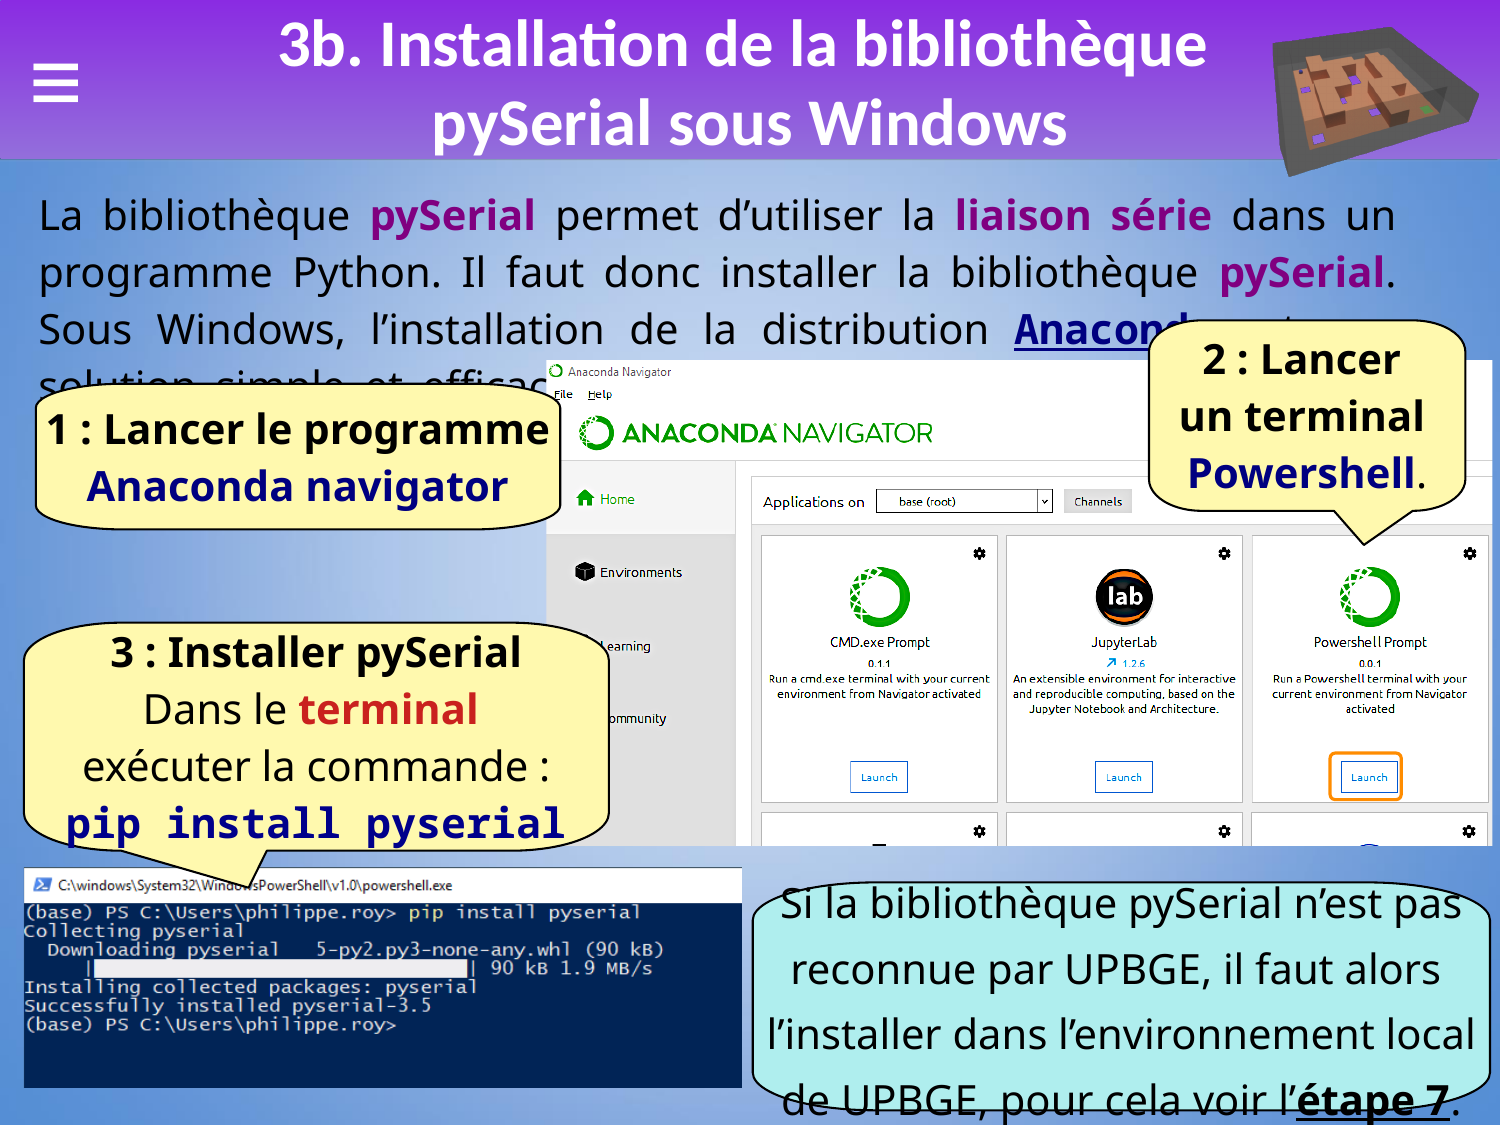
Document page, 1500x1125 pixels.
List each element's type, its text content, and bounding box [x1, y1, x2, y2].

text_box 3b. Installation de la bibliothèque pySerial sous Windows [0, 0, 1500, 159]
text_box 1 : Lancer le programme Anaconda navigator [35, 383, 561, 530]
picture [1006, 1111, 1367, 1125]
text_box La bibliothèque pySerial permet d’utiliser la liaison série dans un programme Python. Il faut donc installer la bibliothèque pySerial. Sous Windows, l’installation de la distribution Anaconda est une solution simple et efficace de mettre en place un environnement Python. [23, 178, 1412, 361]
text_box ≡ [14, 23, 101, 141]
text_box Si la bibliothèque pySerial n’est pas reconnue par UPBGE, il faut alors l’installer dans l’environnement local de UPBGE, pour cela voir l’étape 7. [752, 882, 1491, 1111]
picture [0, 27, 1500, 1125]
text_box 2 : Lancer un terminal Powershell. [1148, 320, 1466, 545]
text_box 3 : Installer pySerial Dans le terminal exécuter la commande : pip install pyserial [23, 622, 609, 888]
picture [787, 1100, 799, 1112]
